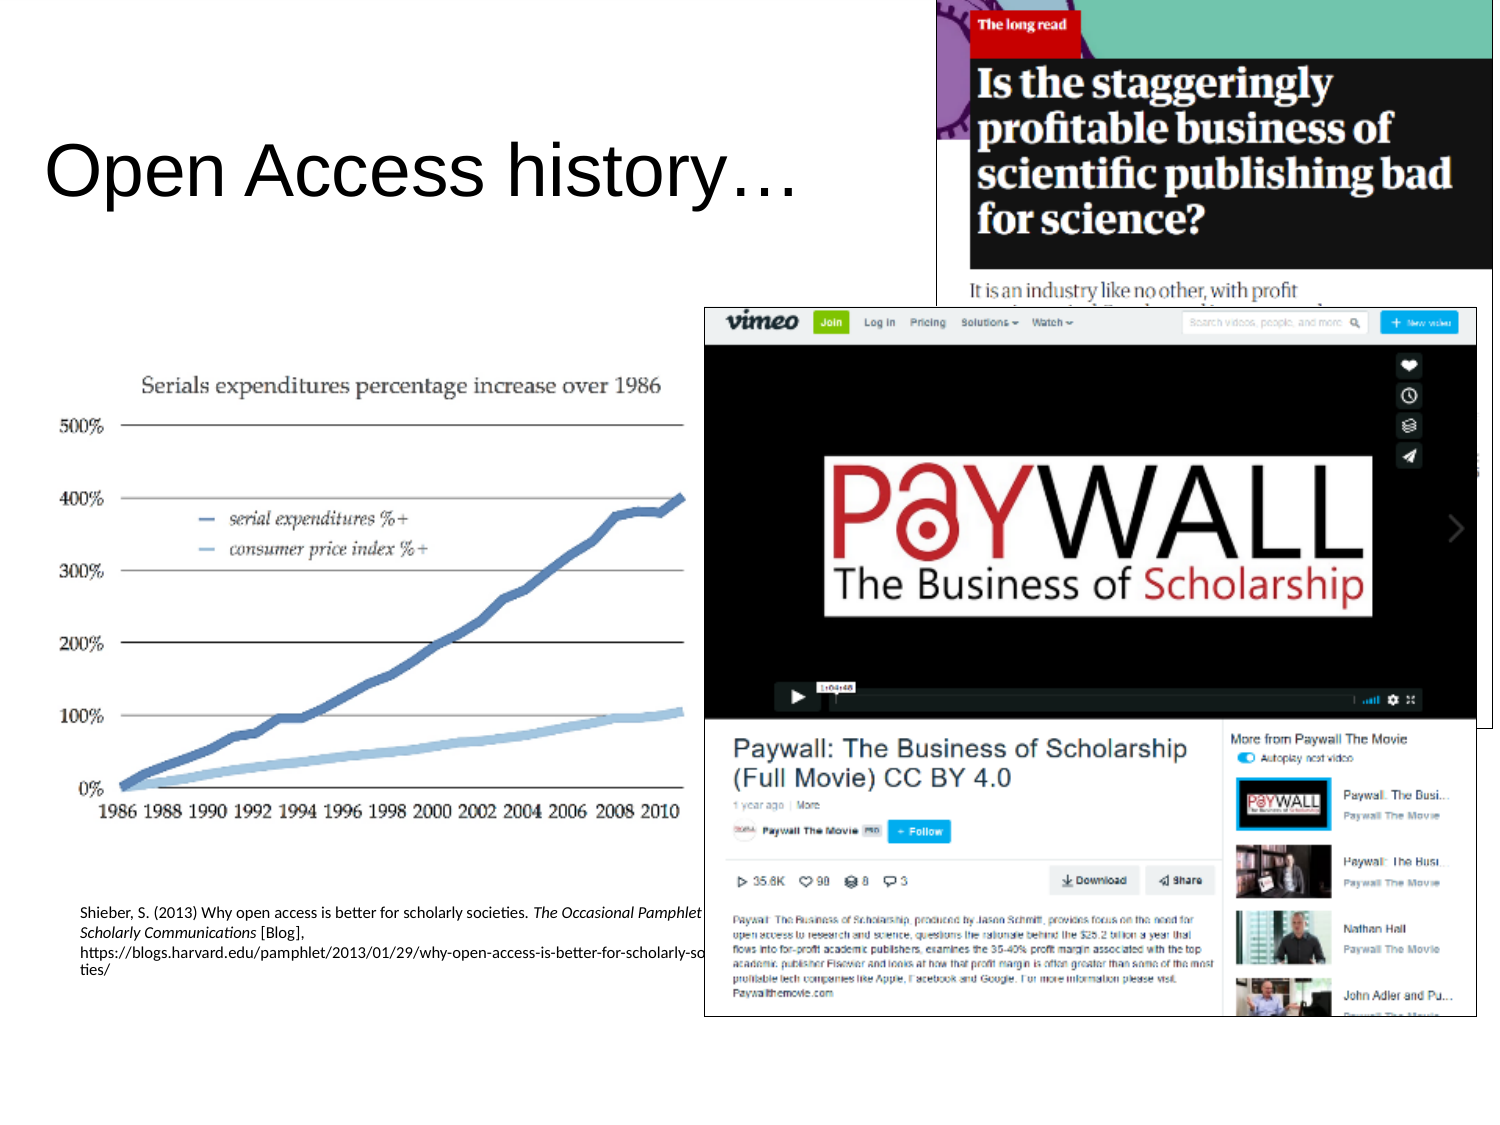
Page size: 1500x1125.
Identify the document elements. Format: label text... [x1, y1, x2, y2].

text_box Shieber, S. (2013) Why open access is better for scholarly societies. The Occasional Pamphlet on Scholarly Communications [Blog], https://blogs.harvard.edu/pamphlet/2013/01/29/why-open-access-is-better-for-scholarly-societies/ [64, 894, 704, 991]
picture [46, 0, 1492, 1016]
title Open Access history… [29, 113, 936, 232]
